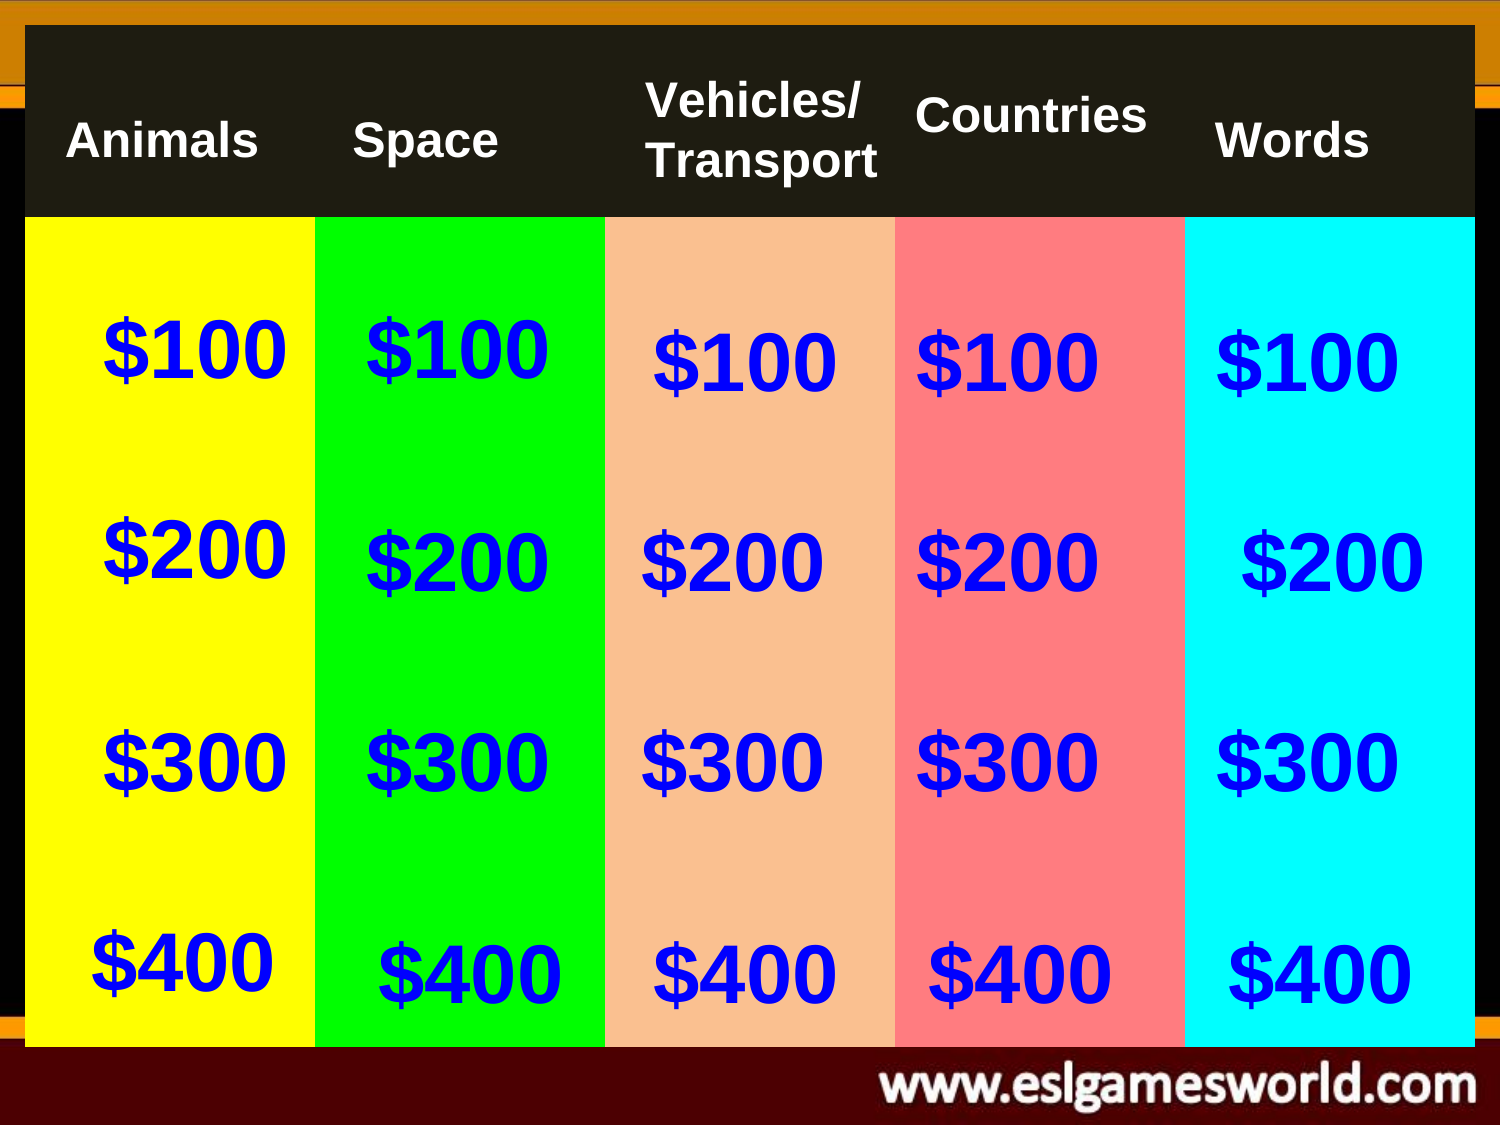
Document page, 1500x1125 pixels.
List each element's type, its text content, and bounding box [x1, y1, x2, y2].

text_box $400 [638, 912, 854, 1028]
text_box $300 [901, 699, 1116, 816]
table_cell [1185, 425, 1475, 632]
table_cell [1185, 217, 1475, 425]
text_box $300 [88, 699, 304, 816]
table_header [315, 25, 605, 217]
table_header [1185, 25, 1475, 217]
table_header [25, 25, 315, 217]
text_box Vehicles/ Transport [630, 59, 901, 196]
table_header [895, 25, 1185, 74]
table_cell [25, 840, 315, 1047]
text_box $100 [638, 299, 854, 416]
text_box $200 [351, 500, 566, 616]
table_cell [895, 840, 1185, 1047]
table_cell [605, 632, 895, 840]
table_cell [315, 632, 605, 840]
text_box $200 [1226, 500, 1441, 616]
table_cell [1185, 632, 1475, 840]
text_box $100 [351, 287, 566, 403]
table_cell [1185, 840, 1475, 1047]
table_cell [605, 425, 895, 632]
text_box $100 [1201, 299, 1416, 416]
text_box $400 [76, 900, 291, 1016]
table_header [605, 25, 895, 217]
text_box $400 [1213, 912, 1429, 1028]
text_box $200 [88, 487, 304, 603]
table_cell [895, 217, 1185, 425]
text_box Words [1200, 99, 1438, 176]
text_box $200 [901, 500, 1116, 616]
picture [0, 0, 1500, 1125]
table_cell [315, 217, 605, 425]
table_cell [895, 425, 1185, 632]
text_box $400 [363, 912, 579, 1028]
table_header [895, 151, 1185, 217]
table_cell [315, 425, 605, 632]
table_cell [605, 217, 895, 425]
text_box $200 [626, 500, 841, 616]
text_box $100 [88, 287, 304, 403]
text_box $400 [913, 912, 1129, 1028]
text_box $300 [626, 699, 841, 816]
text_box Animals [49, 99, 288, 176]
table_cell [25, 425, 315, 632]
text_box Countries [900, 74, 1201, 151]
text_box Space [337, 99, 575, 176]
table_cell [895, 632, 1185, 840]
table_cell [605, 840, 895, 1047]
table_cell [25, 632, 315, 840]
table_cell [25, 217, 315, 425]
text_box $100 [901, 299, 1116, 416]
table_cell [315, 840, 605, 1047]
text_box $300 [351, 699, 566, 816]
text_box $300 [1201, 699, 1416, 816]
